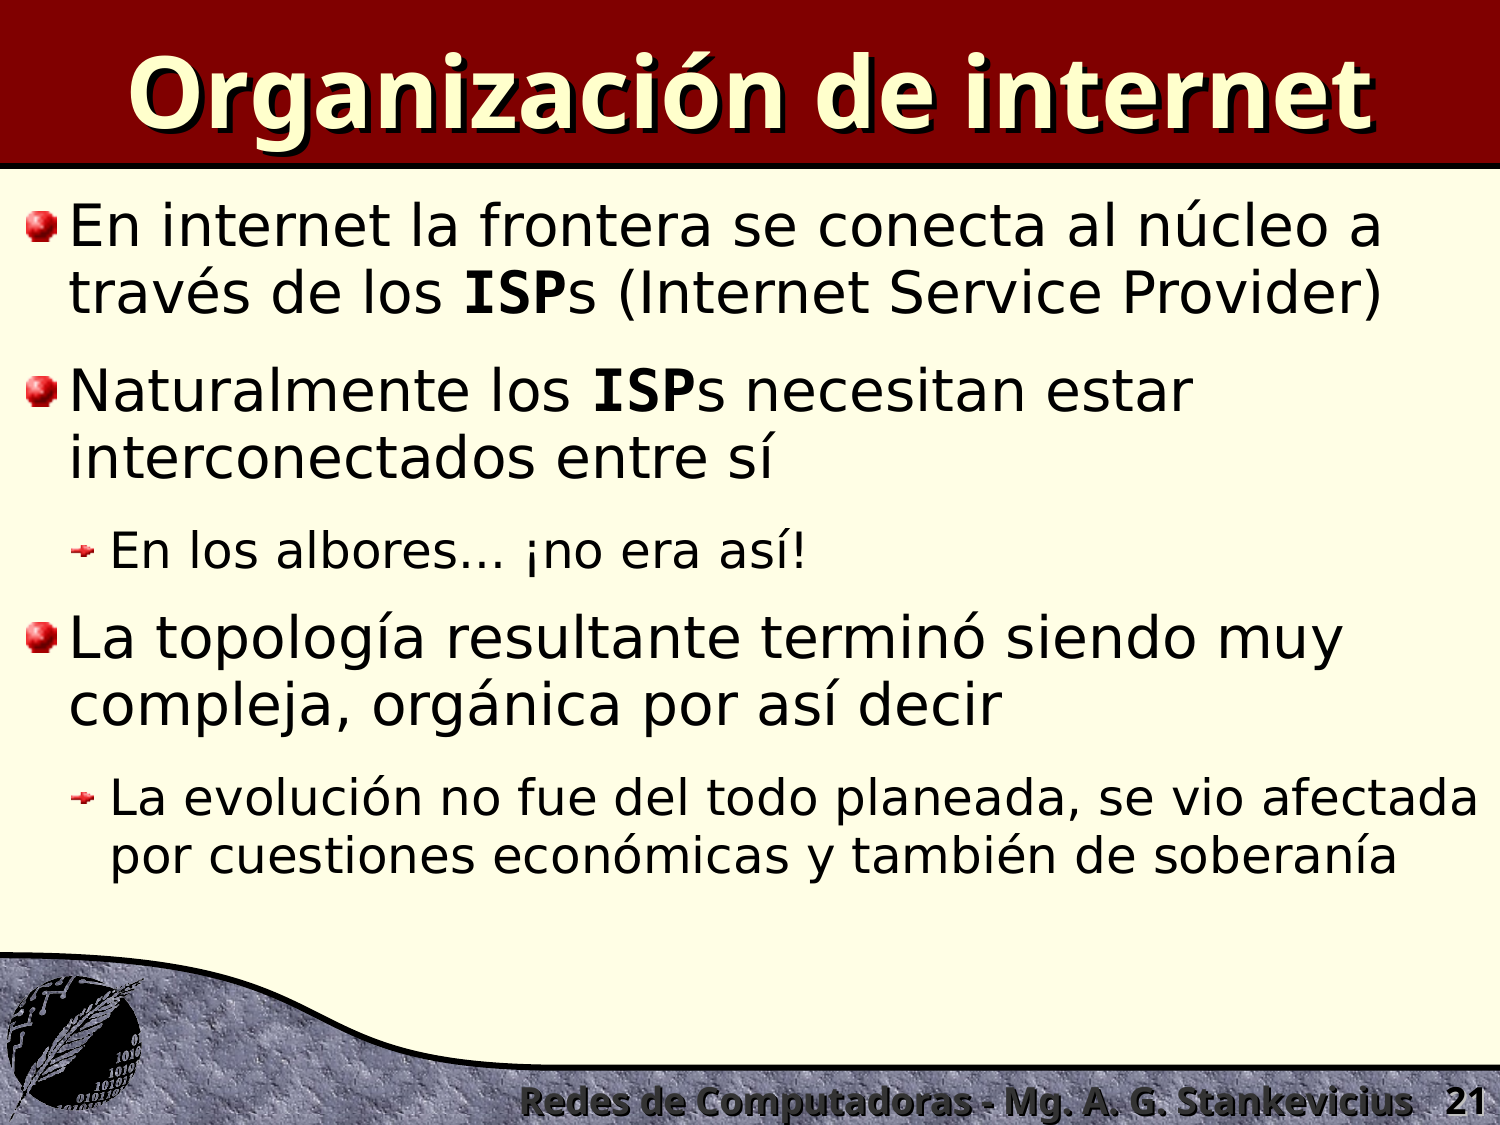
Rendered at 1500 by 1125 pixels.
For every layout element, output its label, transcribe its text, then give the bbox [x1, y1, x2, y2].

picture [790, 1100, 795, 1110]
title Organización de internet [15, 5, 1485, 160]
picture [1047, 1100, 1054, 1110]
picture [0, 959, 1500, 1125]
list En internet la frontera se conecta al núcleo a través de los ISPs (Internet Service Provider) Naturalmente los ISPs necesitan estar interconectados entre sí En los albores... ¡no era así! La topología resultante terminó siendo muy compleja, orgánica por así decir La evolución no fue del todo planeada, se vio afectada por cuestiones económicas y también de soberanía [11, 192, 1486, 886]
